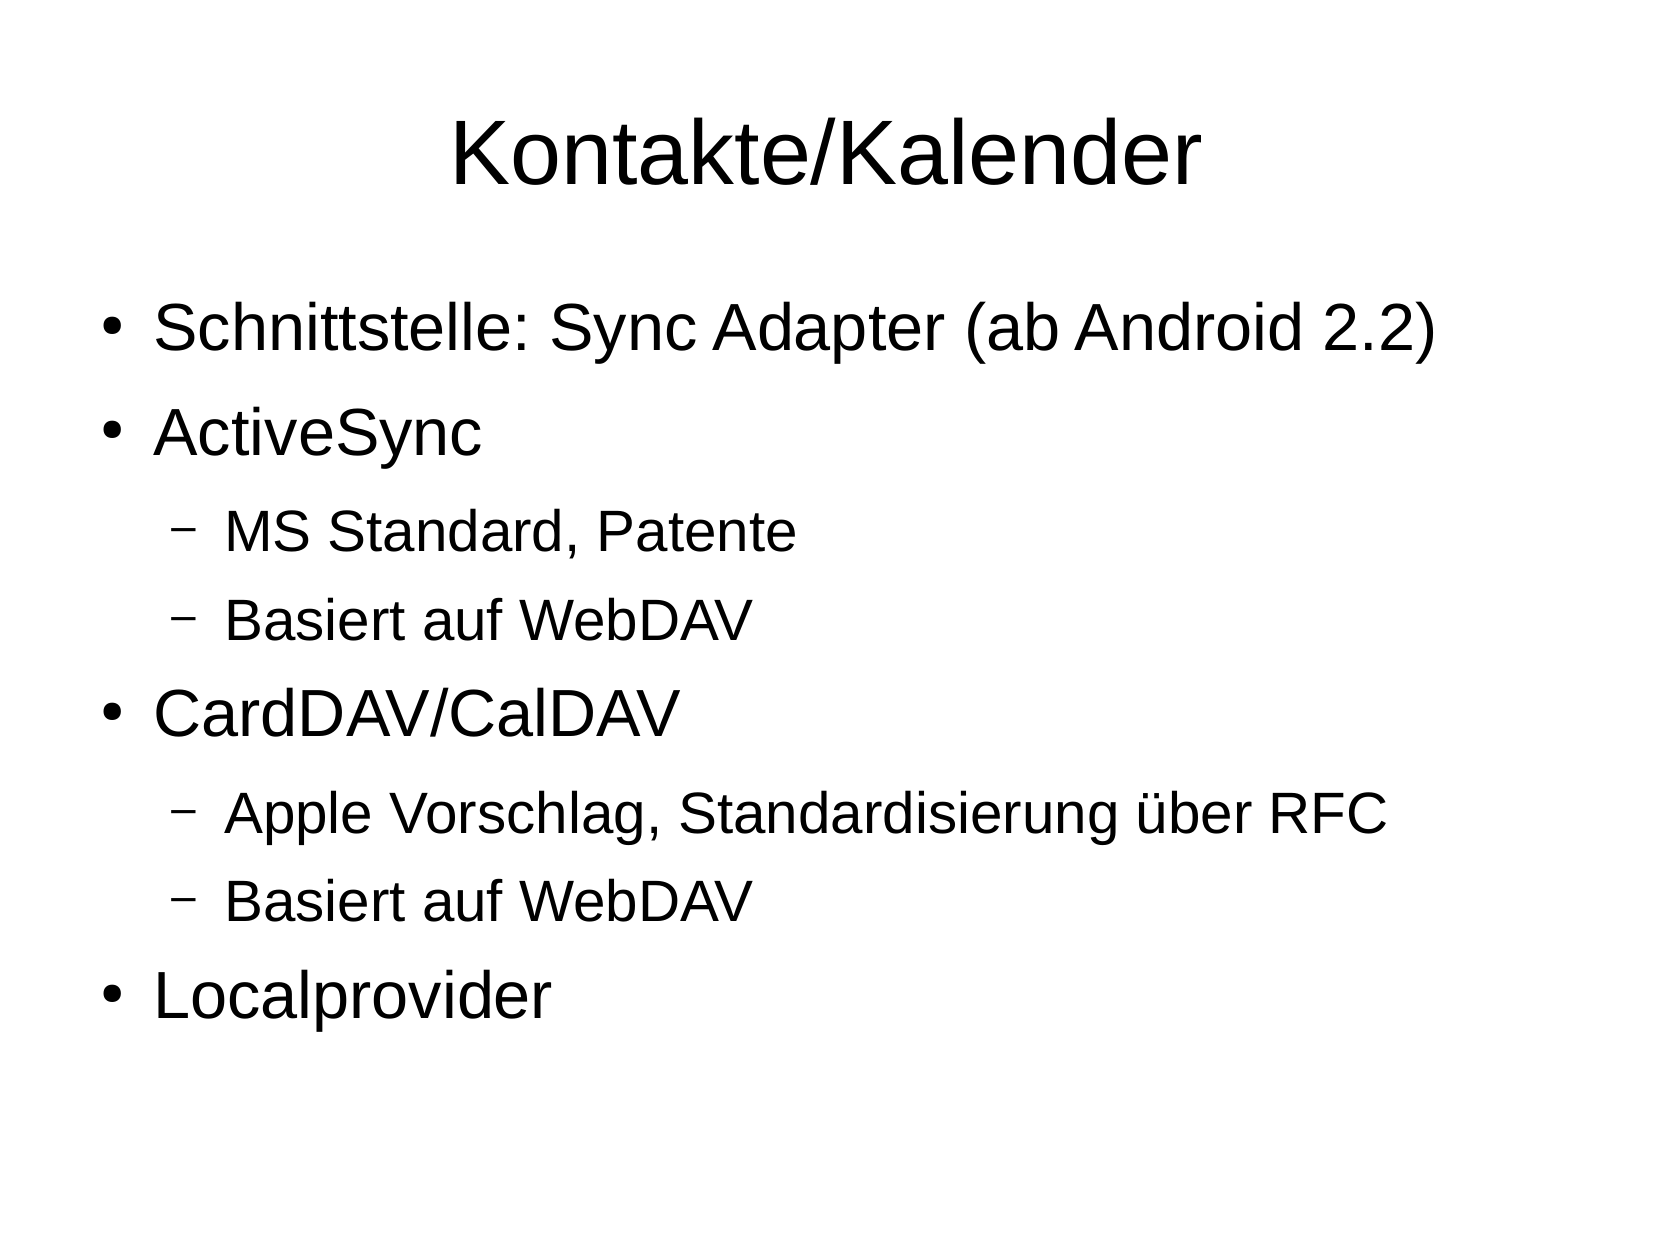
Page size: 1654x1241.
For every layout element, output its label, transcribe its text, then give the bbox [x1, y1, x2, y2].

list Schnittstelle: Sync Adapter (ab Android 2.2) ActiveSync MS Standard, Patente Basiert auf WebDAV CardDAV/CalDAV Apple Vorschlag, Standardisierung über RFC Basiert auf WebDAV Localprovider [82, 290, 1538, 1010]
title Kontakte/Kalender [82, 49, 1571, 257]
